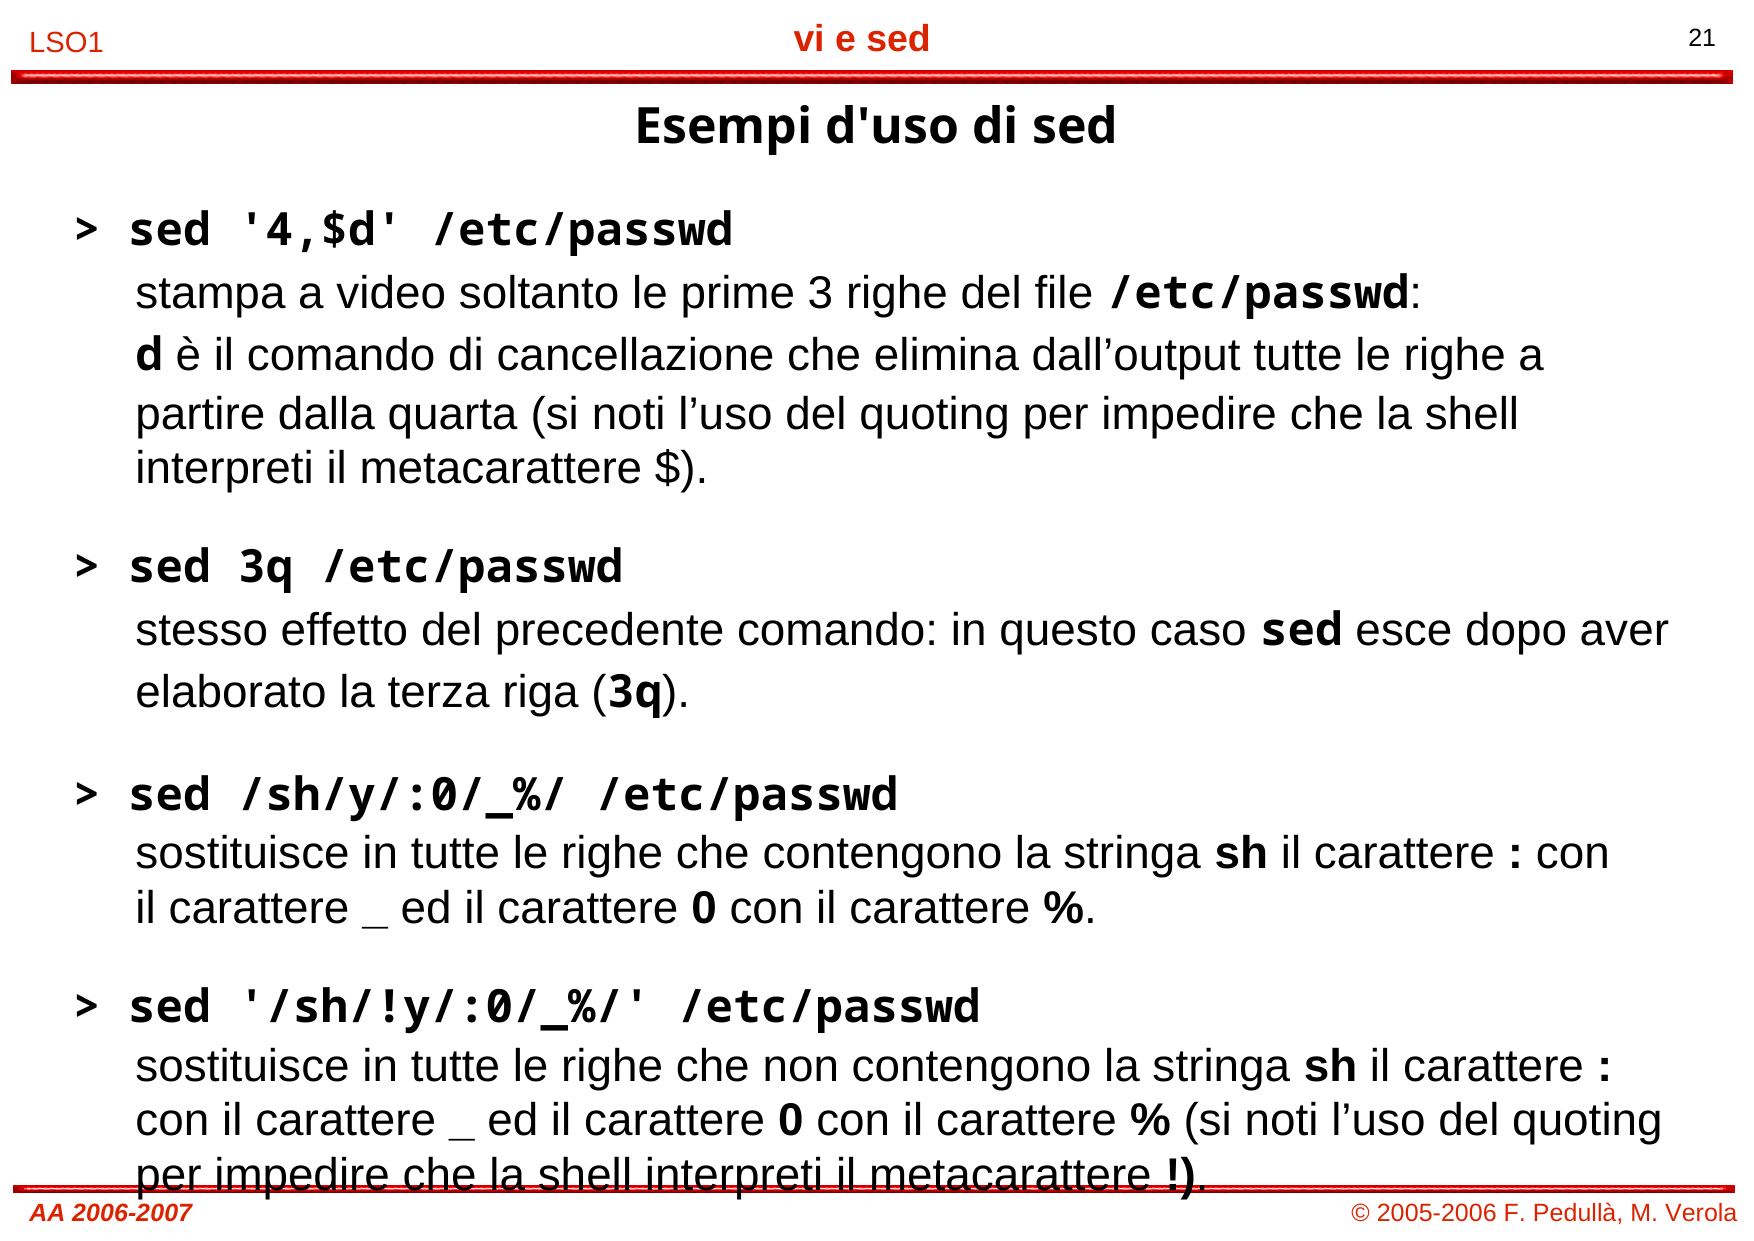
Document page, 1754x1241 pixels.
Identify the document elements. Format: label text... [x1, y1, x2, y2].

list > sed '4,$d' /etc/passwd stampa a video soltanto le prime 3 righe del file /etc/passwd: d è il comando di cancellazione che elimina dall’output tutte le righe a partire dalla quarta (si noti l’uso del quoting per impedire che la shell interpreti il metacarattere $). > sed 3q /etc/passwd stesso effetto del precedente comando: in questo caso sed esce dopo aver elaborato la terza riga (3q). > sed /sh/y/:0/_%/ /etc/passwd sostituisce in tutte le righe che contengono la stringa sh il carattere : con il carattere _ ed il carattere 0 con il carattere %. > sed '/sh/!y/:0/_%/' /etc/passwd sostituisce in tutte le righe che non contengono la stringa sh il carattere : con il carattere _ ed il carattere 0 con il carattere % (si noti l’uso del quoting per impedire che la shell interpreti il metacarattere !). [58, 188, 1696, 1146]
picture [13, 1185, 138, 1193]
title Esempi d'uso di sed [363, 78, 1390, 174]
picture [1190, 1185, 1735, 1193]
picture [142, 1185, 265, 1193]
picture [741, 1185, 1186, 1193]
picture [11, 70, 1733, 84]
picture [269, 1185, 737, 1193]
